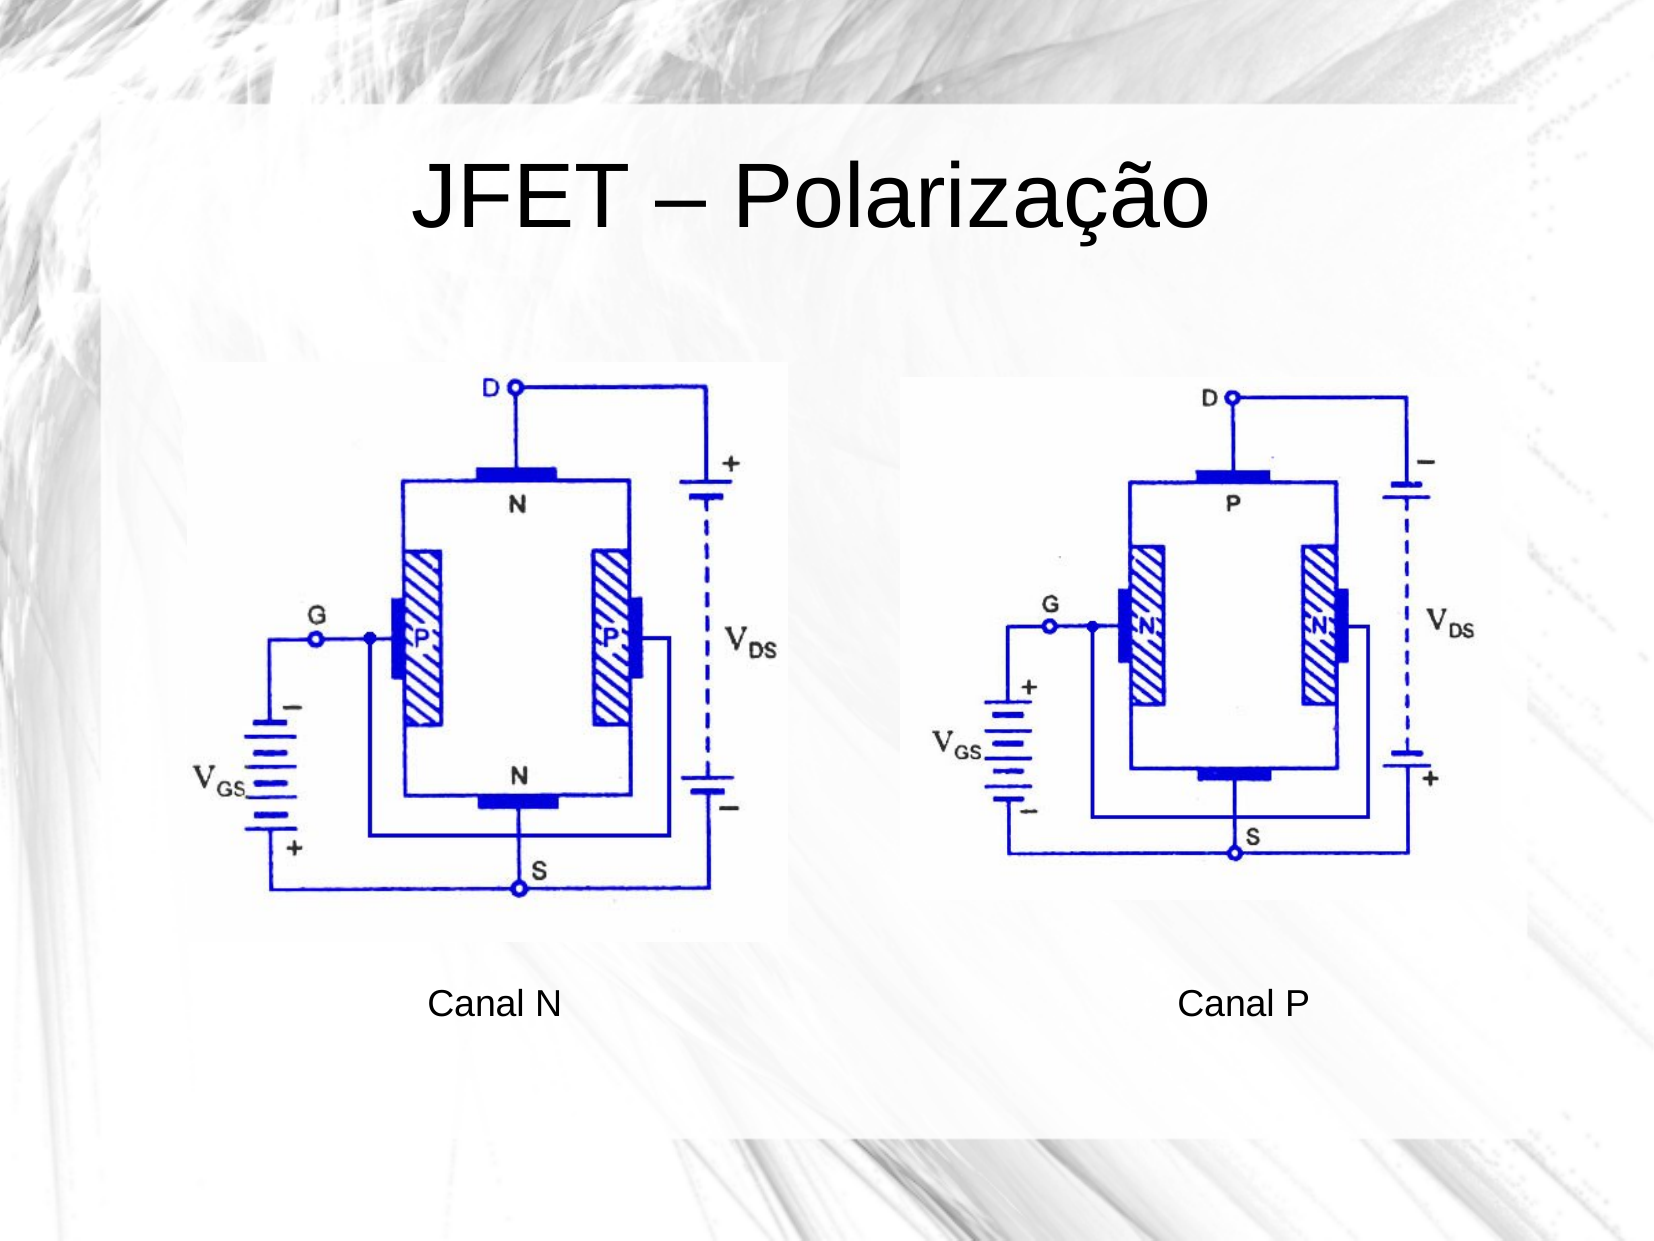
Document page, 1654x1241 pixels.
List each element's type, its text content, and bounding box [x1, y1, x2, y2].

text_box Canal N [412, 975, 578, 1032]
text_box Canal P [1162, 975, 1326, 1032]
picture [0, 0, 1654, 1241]
title JFET – Polarização [118, 119, 1506, 273]
